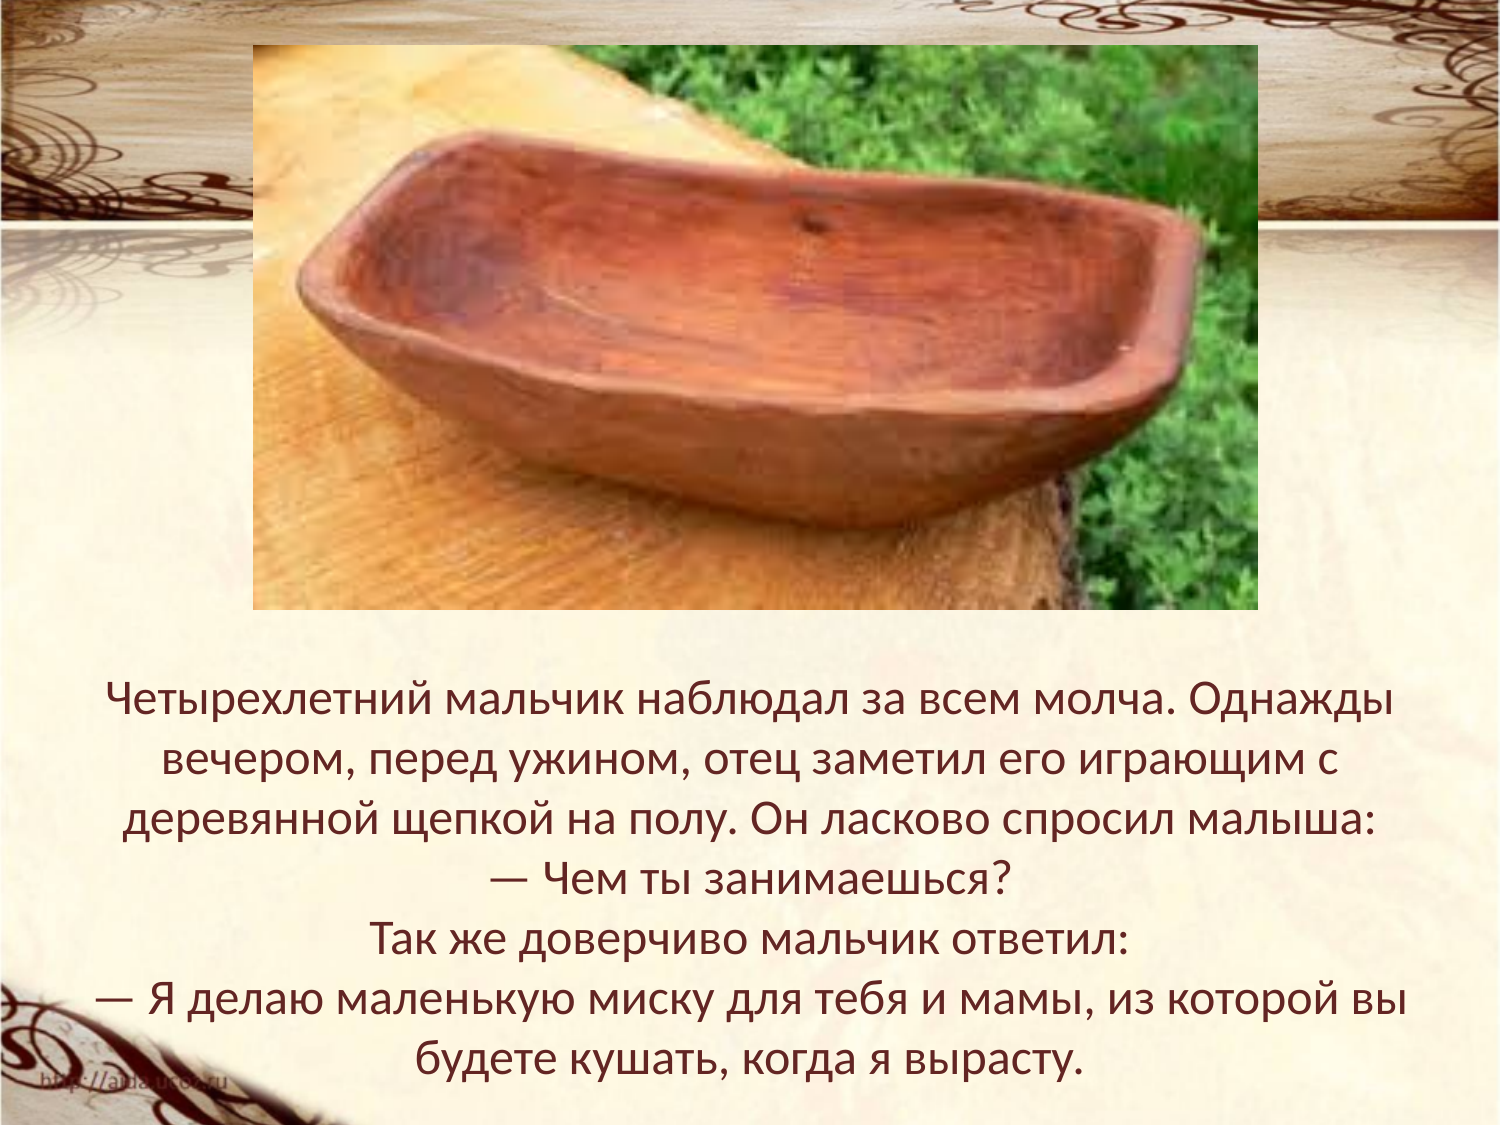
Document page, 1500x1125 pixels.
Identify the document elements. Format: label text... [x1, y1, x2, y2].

picture [0, 0, 1500, 1125]
text_box Четырехлетний мальчик наблюдал за всем молча. Однажды вечером, перед ужином, отец заметил его играющим с деревянной щепкой на полу. Он ласково спросил малыша: — Чем ты занимаешься? Так же доверчиво мальчик ответил: — Я делаю маленькую миску для тебя и мамы, из которой вы будете кушать, когда я вырасту. [41, 656, 1459, 1092]
